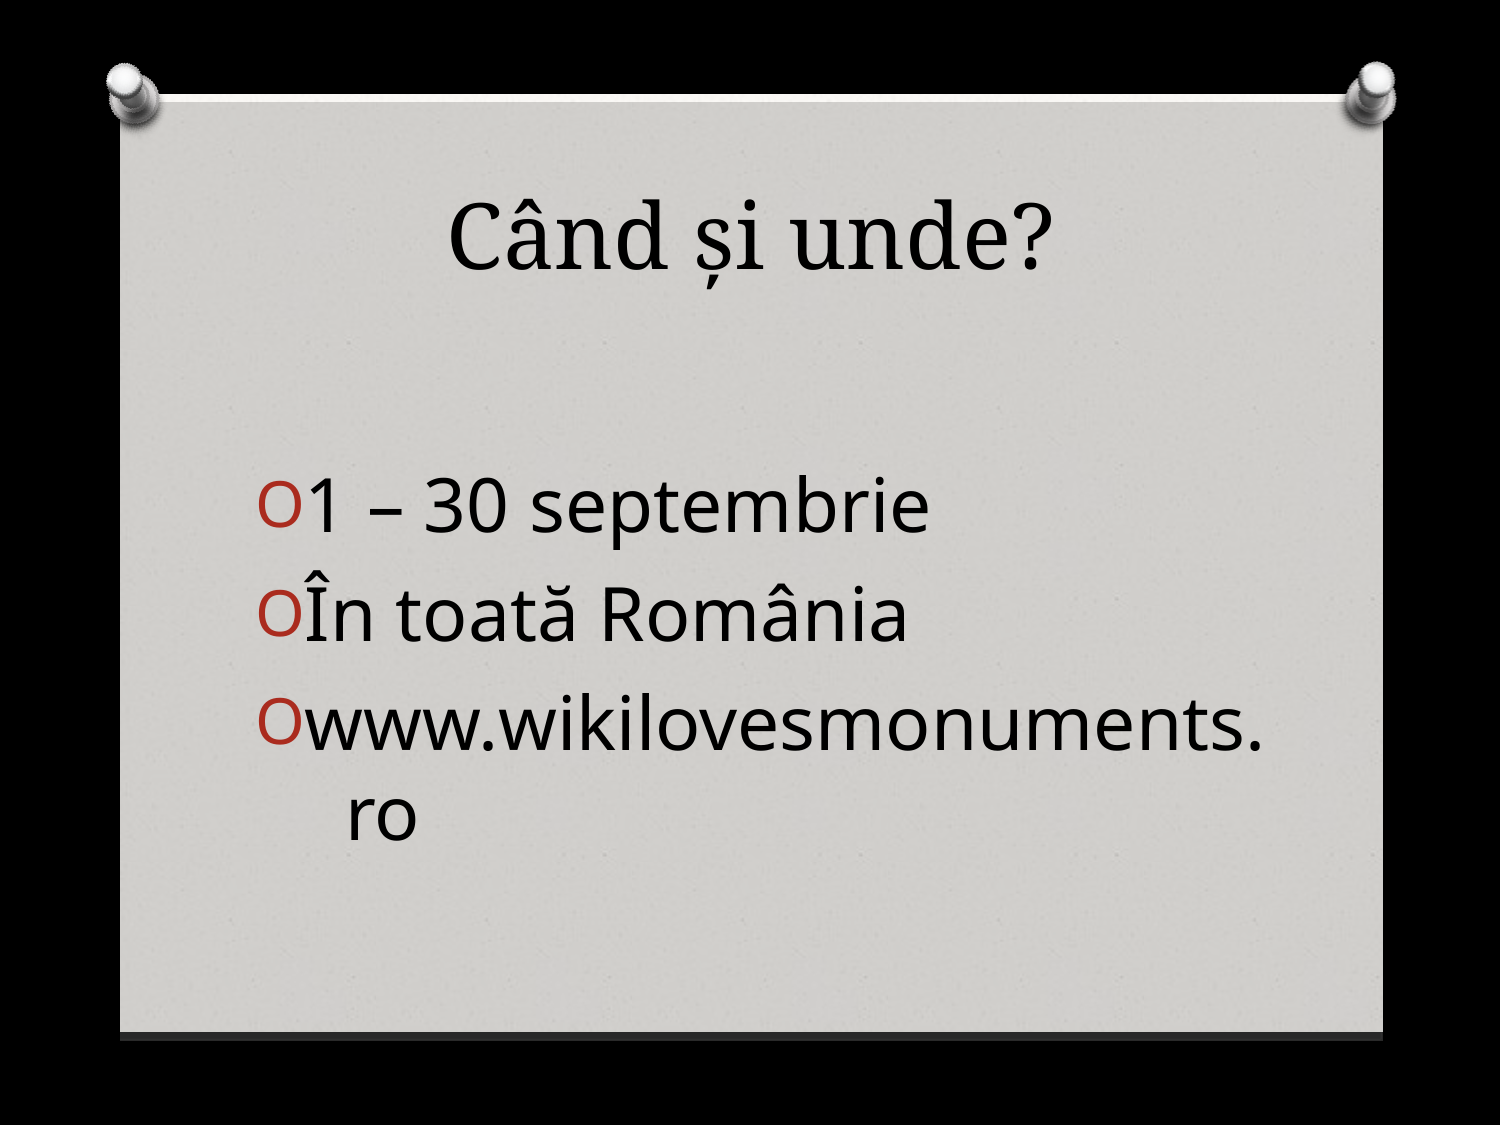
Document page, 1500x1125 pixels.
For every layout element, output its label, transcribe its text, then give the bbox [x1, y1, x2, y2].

list 1 – 30 septembrie În toată România www.wikilovesmonuments.ro [240, 450, 1288, 939]
title Când și unde? [179, 134, 1323, 332]
